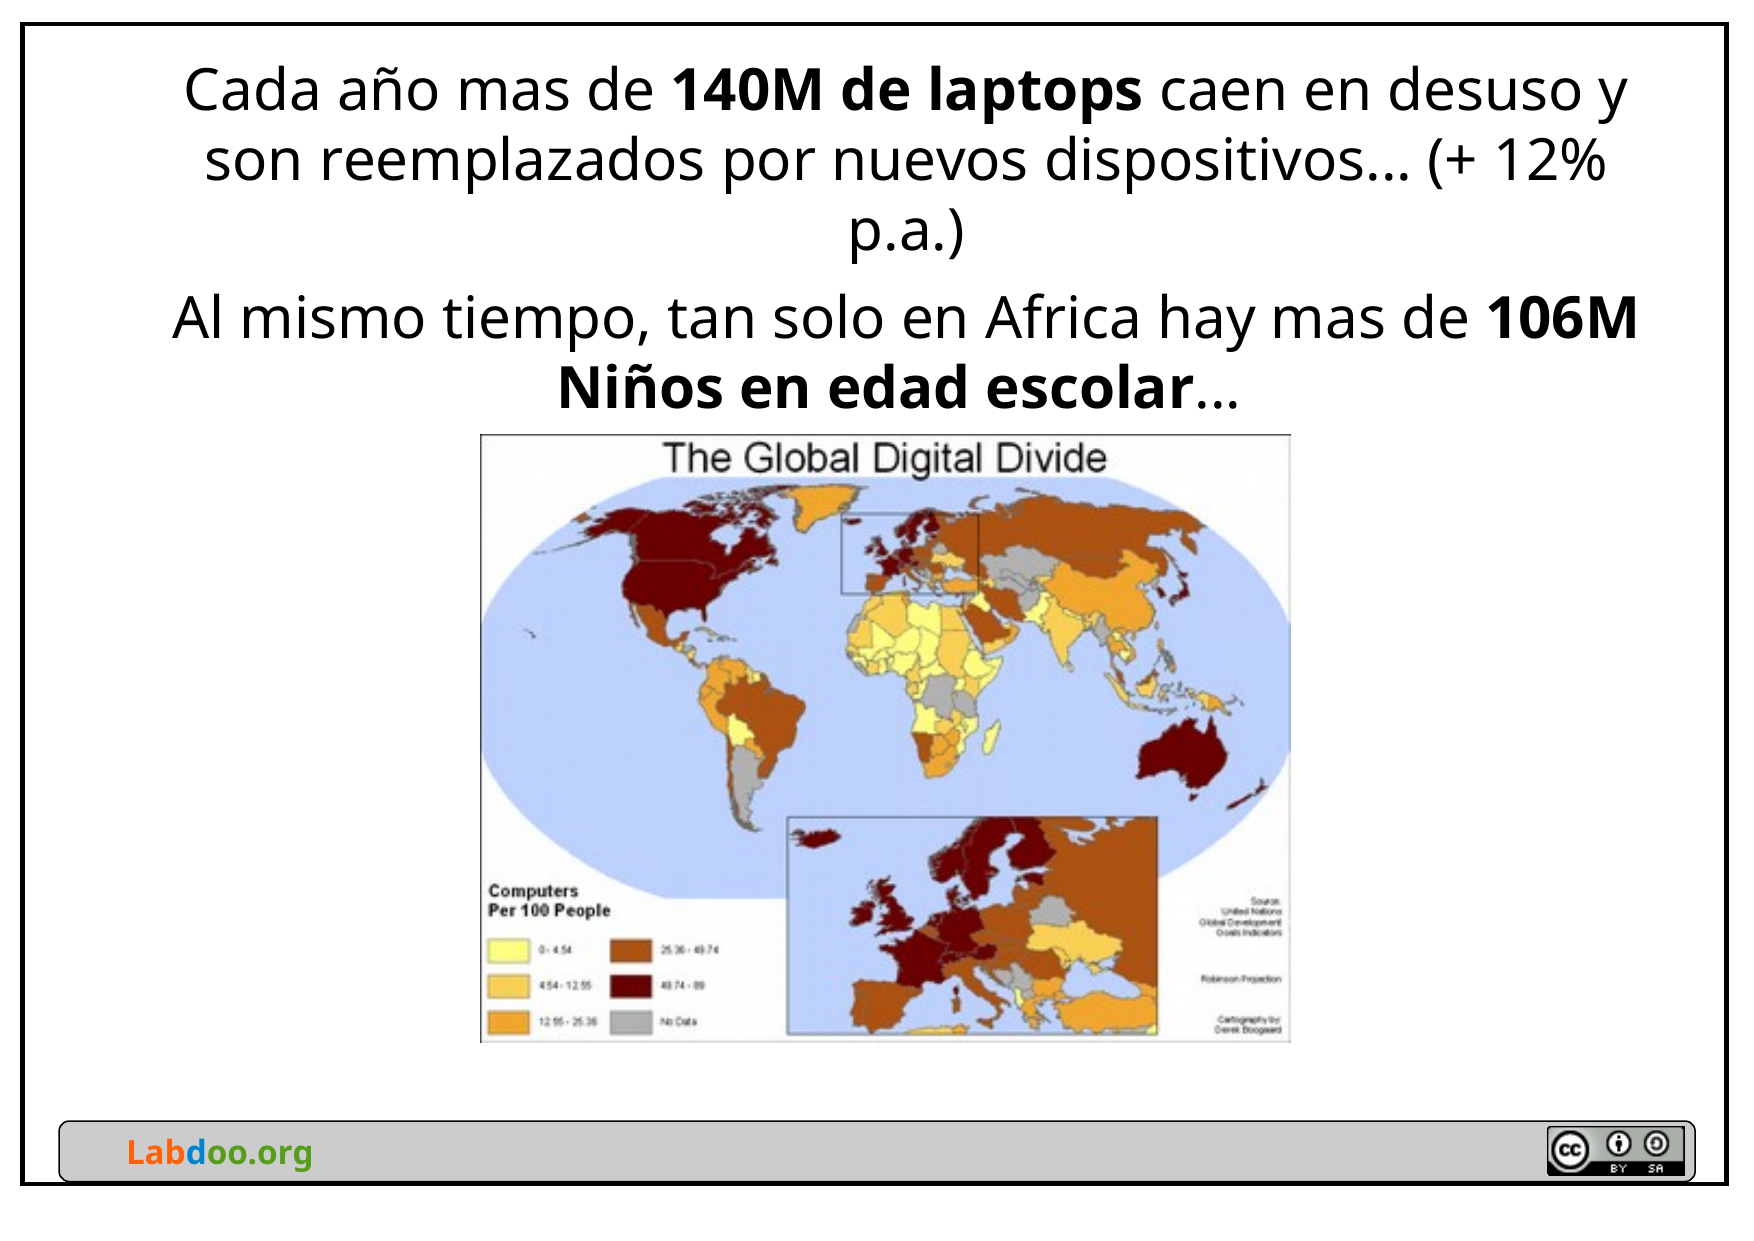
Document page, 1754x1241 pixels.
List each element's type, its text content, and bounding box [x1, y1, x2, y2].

text_box Labdoo.org [111, 1109, 1188, 1188]
picture [480, 434, 1291, 1043]
picture [1547, 1126, 1685, 1176]
text_box Cada año mas de 140M de laptops caen en desuso y son reemplazados por nuevos dispositivos... (+ 12% p.a.) Al mismo tiempo, tan solo en Africa hay mas de 106M Niños en edad escolar... [149, 44, 1664, 817]
